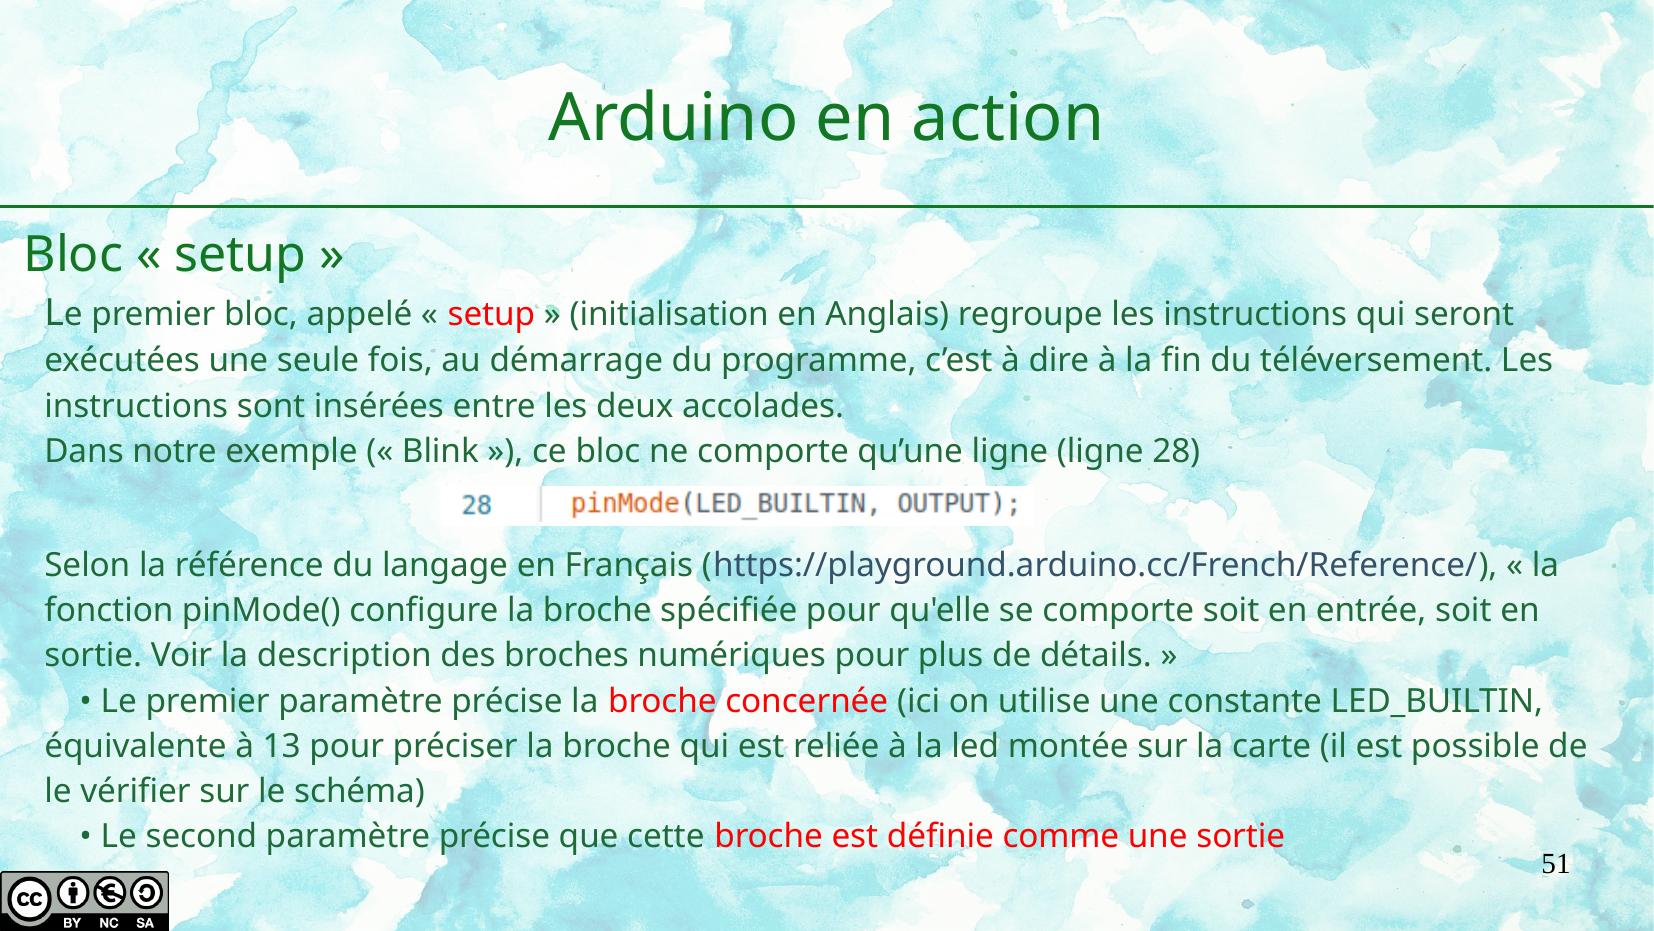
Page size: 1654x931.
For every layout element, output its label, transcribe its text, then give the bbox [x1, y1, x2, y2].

text_box Selon la référence du langage en Français (https://playground.arduino.cc/French/Reference/), « la fonction pinMode() configure la broche spécifiée pour qu'elle se comporte soit en entrée, soit en sortie. Voir la description des broches numériques pour plus de détails. » • Le premier paramètre précise la broche concernée (ici on utilise une constante LED_BUILTIN, équivalente à 13 pour préciser la broche qui est reliée à la led montée sur la carte (il est possible de le vérifier sur le schéma) • Le second paramètre précise que cette broche est définie comme une sortie [29, 533, 1625, 865]
picture [0, 871, 169, 931]
title Arduino en action [82, 37, 1571, 193]
picture [441, 486, 1034, 526]
text_box Le premier bloc, appelé « setup » (initialisation en Anglais) regroupe les instructions qui seront exécutées une seule fois, au démarrage du programme, c’est à dire à la fin du téléversement. Les instructions sont insérées entre les deux accolades. Dans notre exemple (« Blink »), ce bloc ne comporte qu’une ligne (ligne 28) [29, 277, 1625, 497]
list Bloc « setup » [23, 217, 414, 296]
